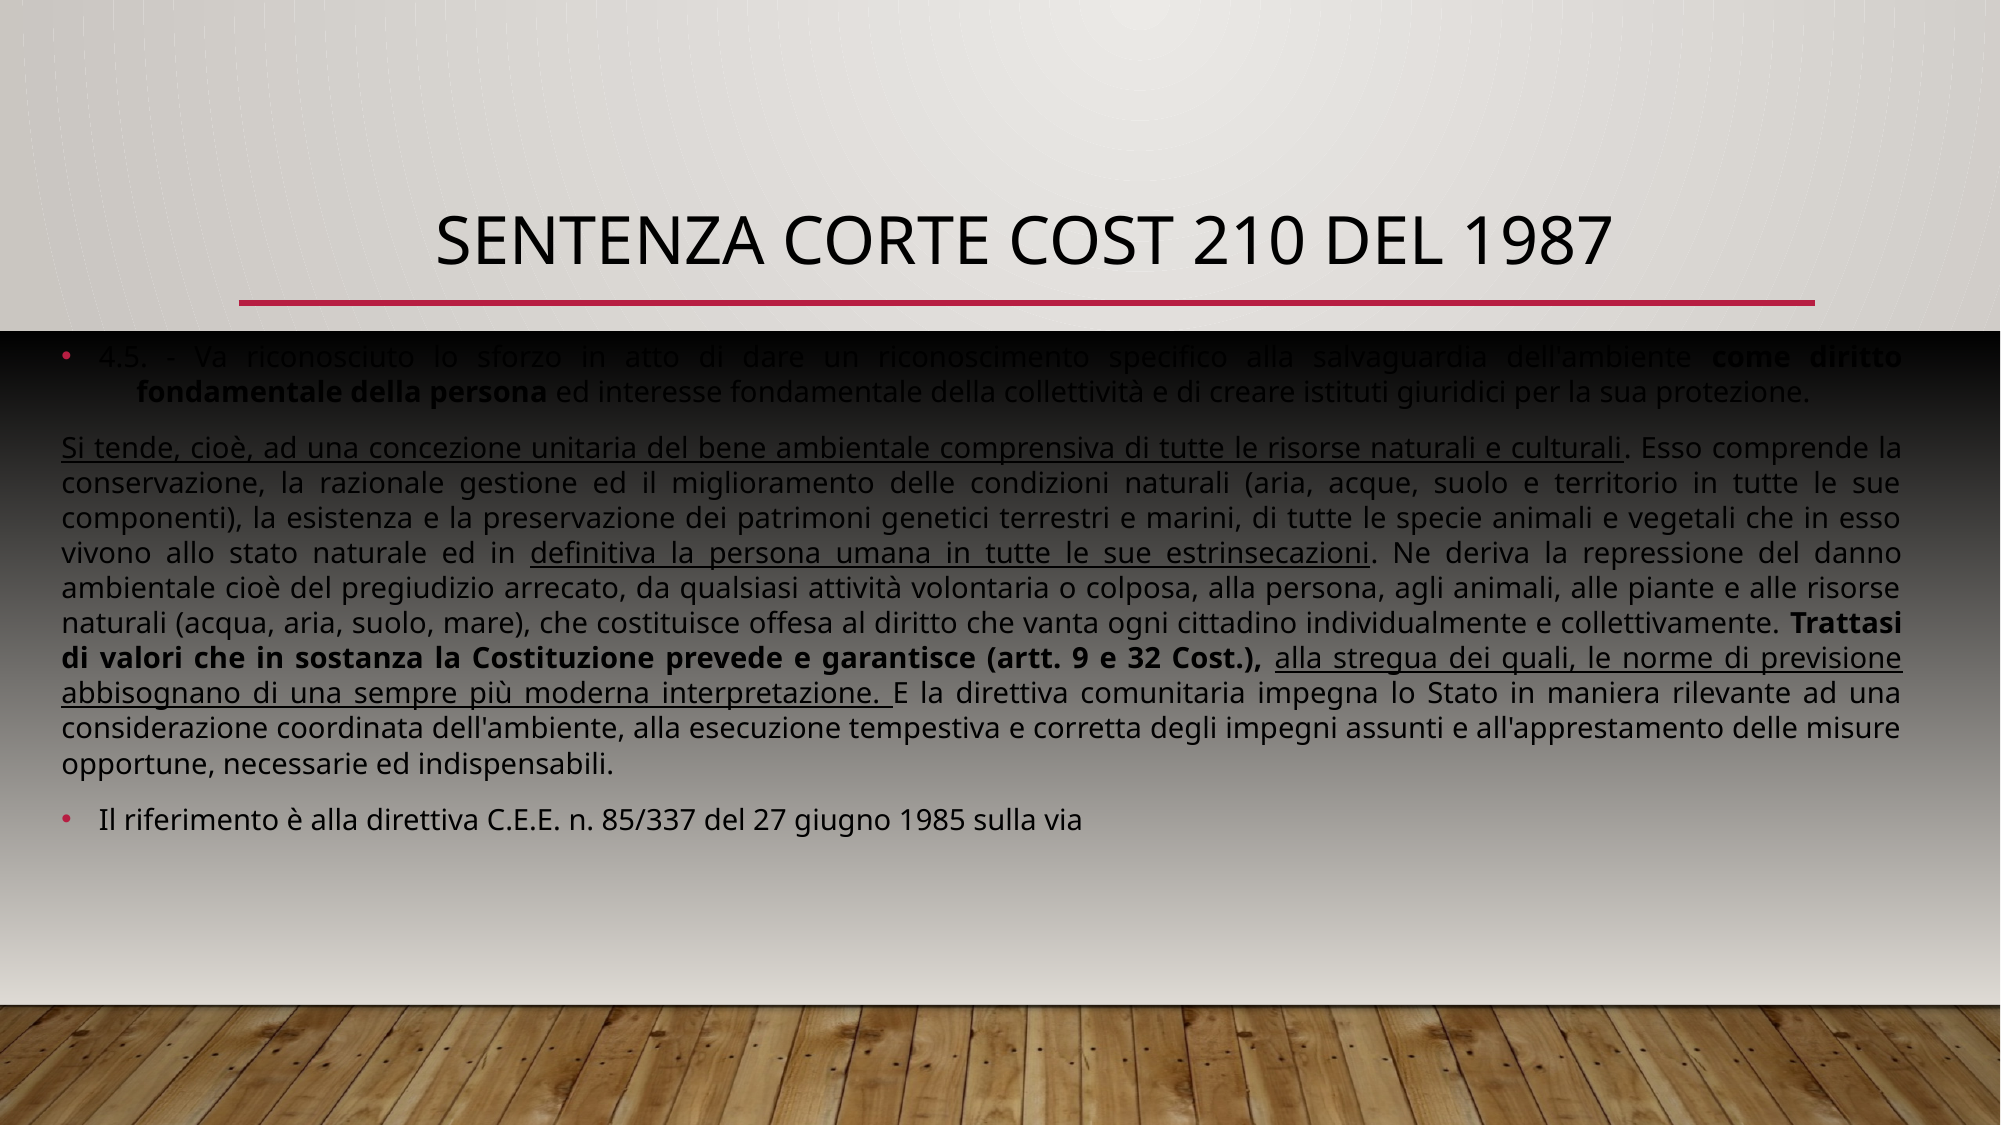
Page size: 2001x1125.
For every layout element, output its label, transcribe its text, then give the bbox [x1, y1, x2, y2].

list 4.5. - Va riconosciuto lo sforzo in atto di dare un riconoscimento specifico alla salvaguardia dell'ambiente come diritto fondamentale della persona ed interesse fondamentale della collettività e di creare istituti giuridici per la sua protezione. Si tende, cioè, ad una concezione unitaria del bene ambientale comprensiva di tutte le risorse naturali e culturali. Esso comprende la conservazione, la razionale gestione ed il miglioramento delle condizioni naturali (aria, acque, suolo e territorio in tutte le sue componenti), la esistenza e la preservazione dei patrimoni genetici terrestri e marini, di tutte le specie animali e vegetali che in esso vivono allo stato naturale ed in definitiva la persona umana in tutte le sue estrinsecazioni. Ne deriva la repressione del danno ambientale cioè del pregiudizio arrecato, da qualsiasi attività volontaria o colposa, alla persona, agli animali, alle piante e alle risorse naturali (acqua, aria, suolo, mare), che costituisce offesa al diritto che vanta ogni cittadino individualmente e collettivamente. Trattasi di valori che in sostanza la Costituzione prevede e garantisce (artt. 9 e 32 Cost.), alla stregua dei quali, le norme di previsione abbisognano di una sempre più moderna interpretazione. E la direttiva comunitaria impegna lo Stato in maniera rilevante ad una considerazione coordinata dell'ambiente, alla esecuzione tempestiva e corretta degli impegni assunti e all'apprestamento delle misure opportune, necessarie ed indispensabili. Il riferimento è alla direttiva C.E.E. n. 85/337 del 27 giugno 1985 sulla via [46, 330, 1918, 897]
title Sentenza corte cost 210 del 1987 [238, 199, 1814, 305]
